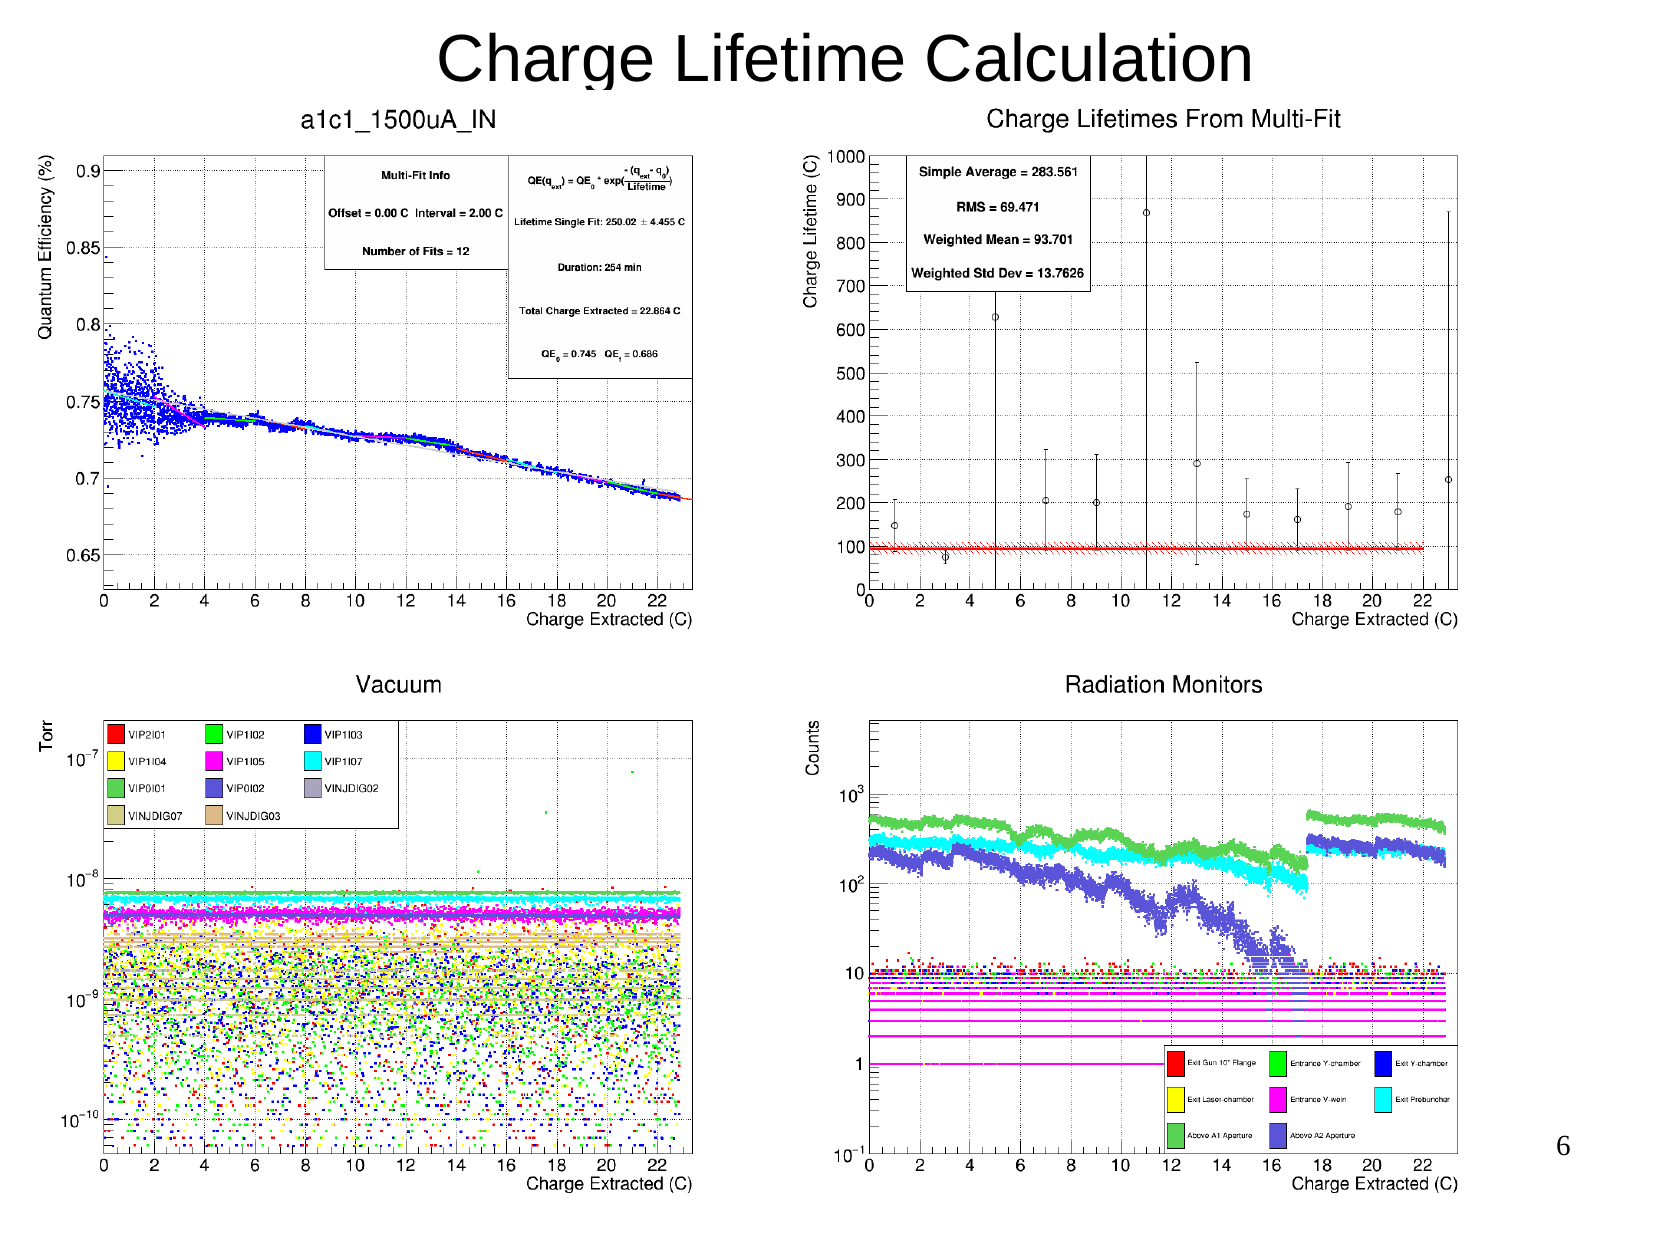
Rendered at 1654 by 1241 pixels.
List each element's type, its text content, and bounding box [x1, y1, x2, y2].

title Charge Lifetime Calculation [101, 0, 1591, 163]
picture [15, 90, 1546, 1219]
